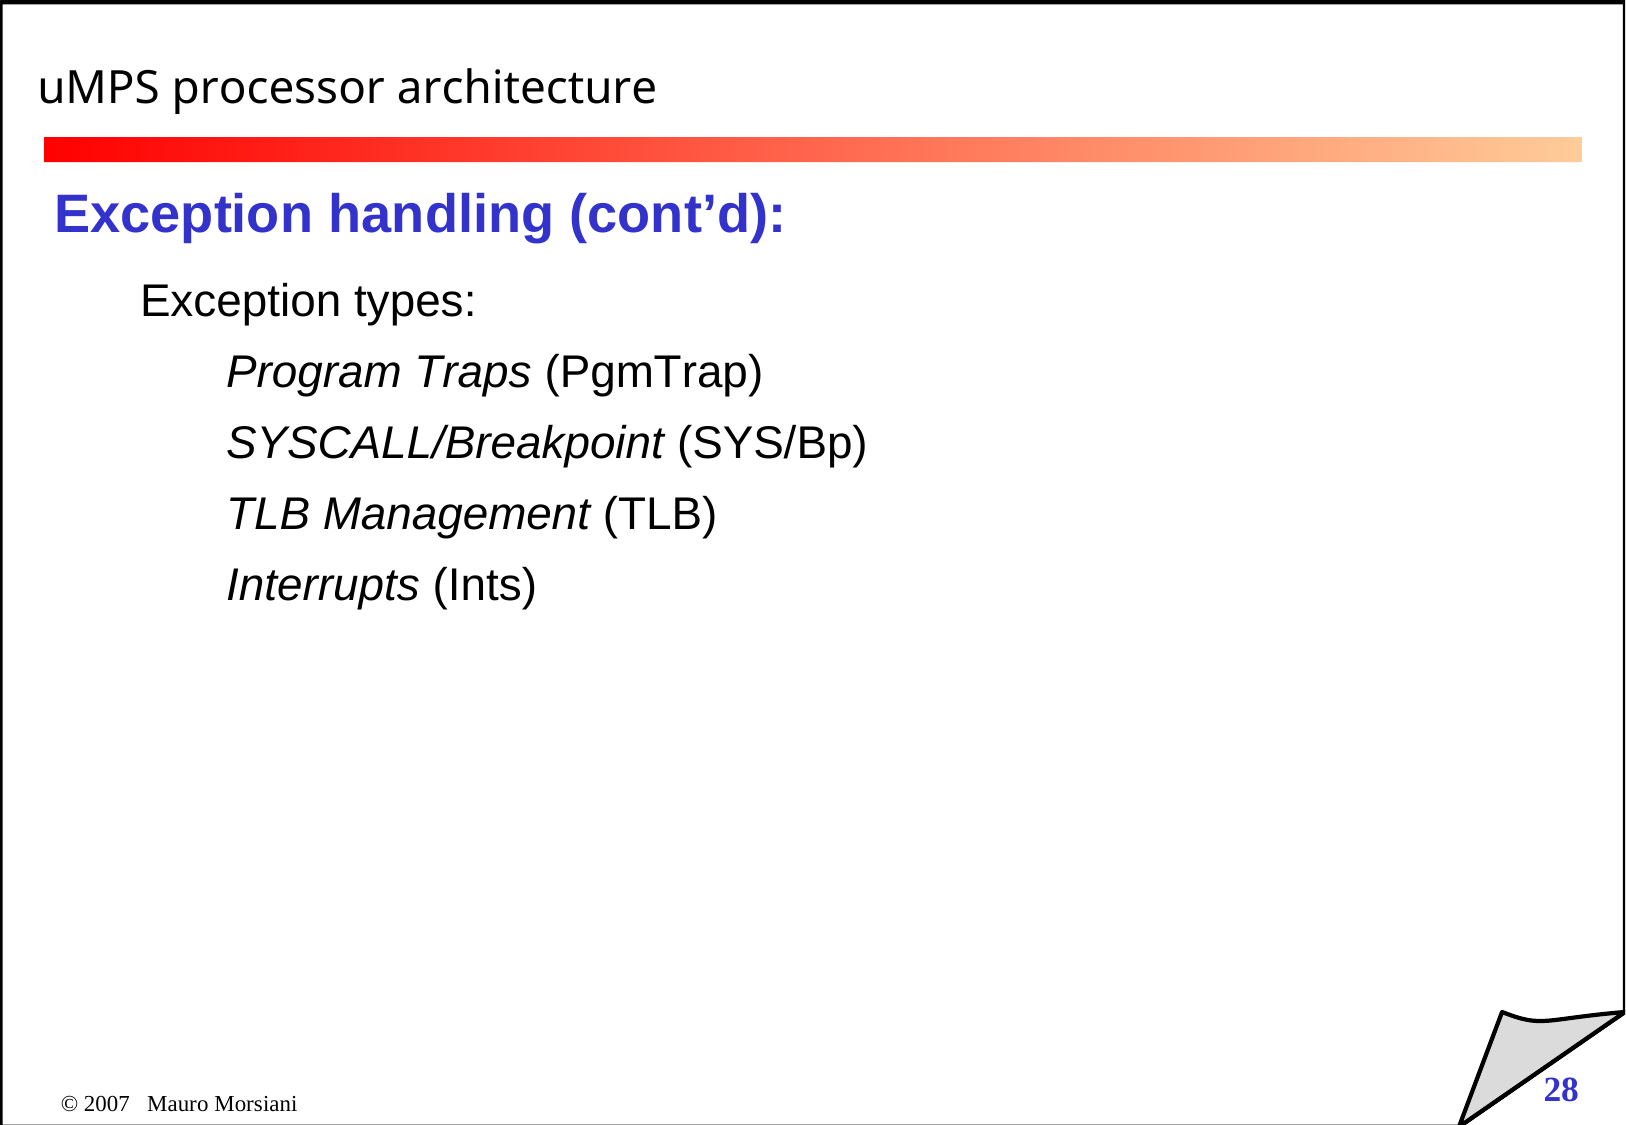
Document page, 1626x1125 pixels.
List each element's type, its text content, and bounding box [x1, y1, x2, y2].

title uMPS processor architecture [37, 44, 1588, 131]
list Exception handling (cont’d): Exception types: Program Traps (PgmTrap) SYSCALL/Breakpoint (SYS/Bp) TLB Management (TLB) Interrupts (Ints) [54, 183, 1571, 1120]
